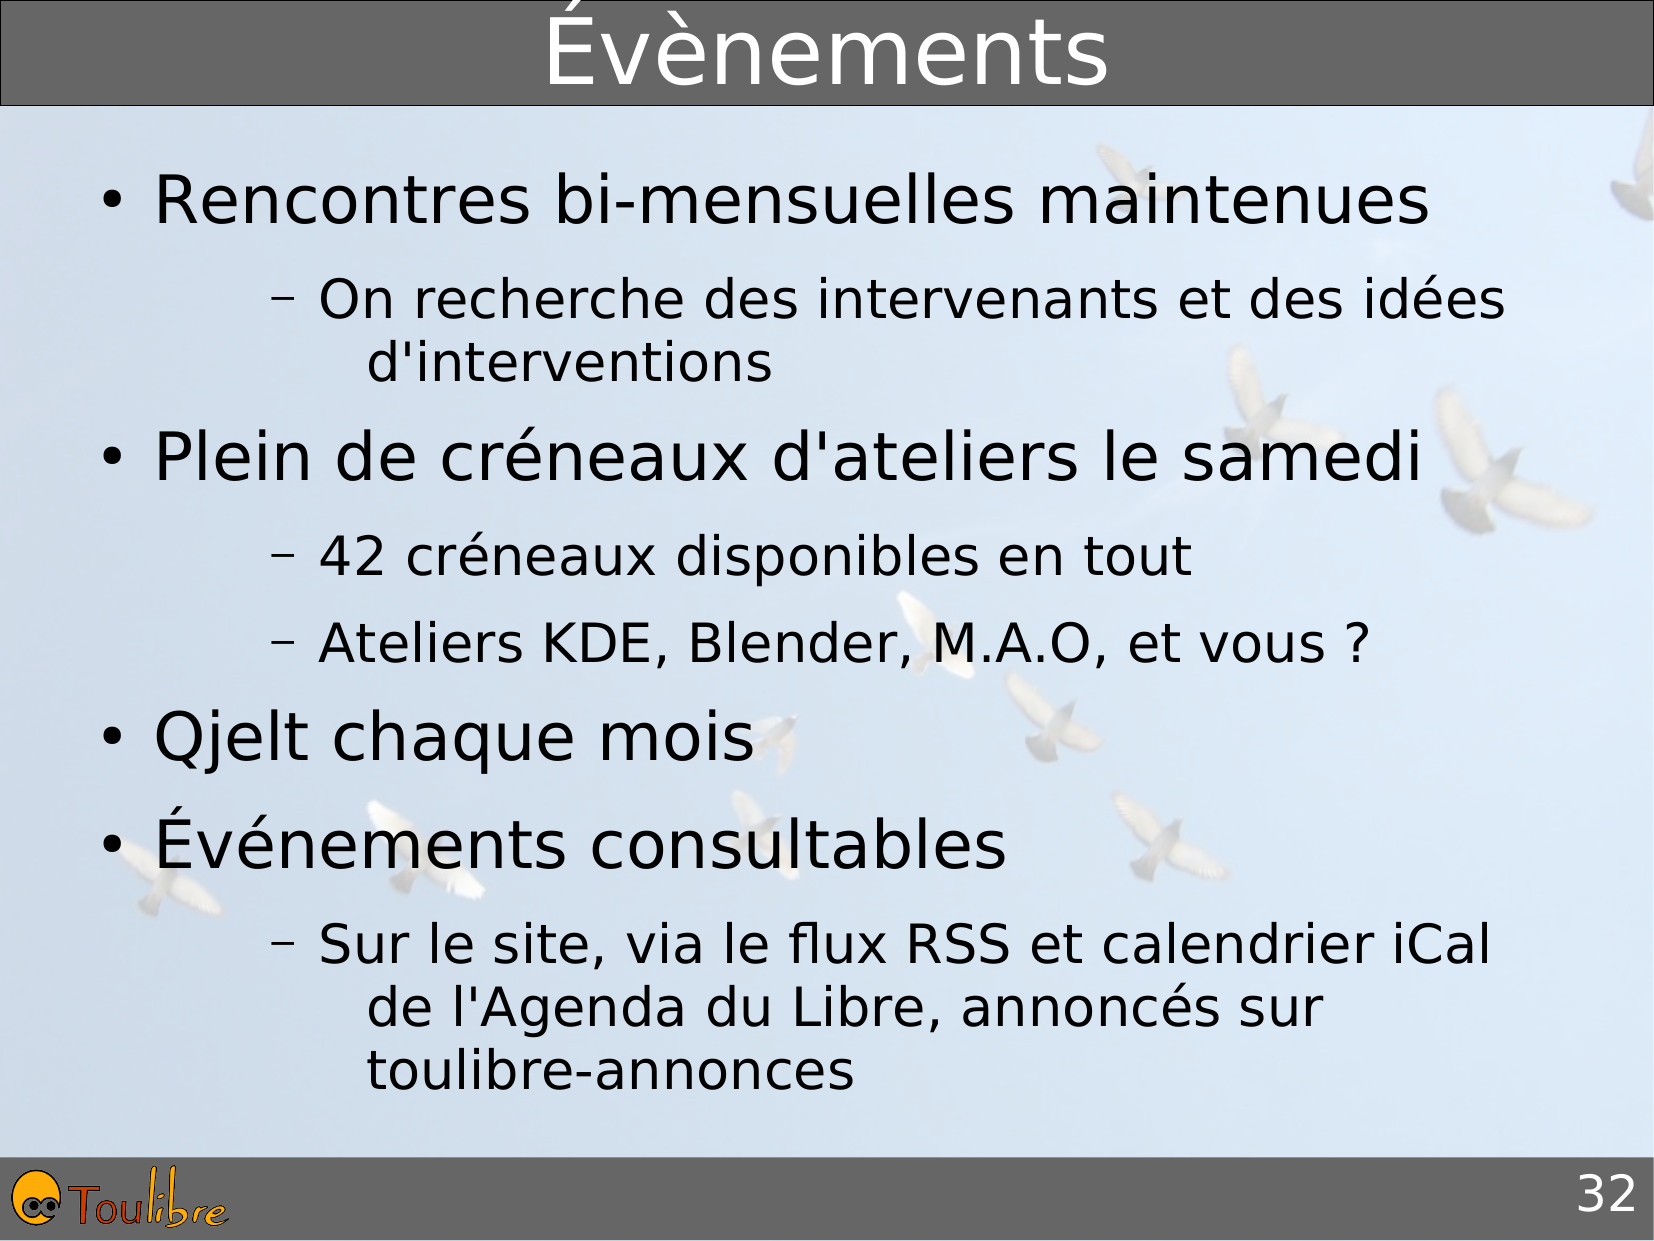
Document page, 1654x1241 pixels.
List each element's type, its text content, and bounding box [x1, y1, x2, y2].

title Évènements [0, 0, 1654, 107]
picture [11, 1165, 229, 1228]
list Rencontres bi-mensuelles maintenues On recherche des intervenants et des idées d'interventions Plein de créneaux d'ateliers le samedi 42 créneaux disponibles en tout Ateliers KDE, Blender, M.A.O, et vous ? Qjelt chaque mois Événements consultables Sur le site, via le flux RSS et calendrier iCal de l'Agenda du Libre, annoncés sur toulibre-annonces [82, 161, 1571, 1109]
